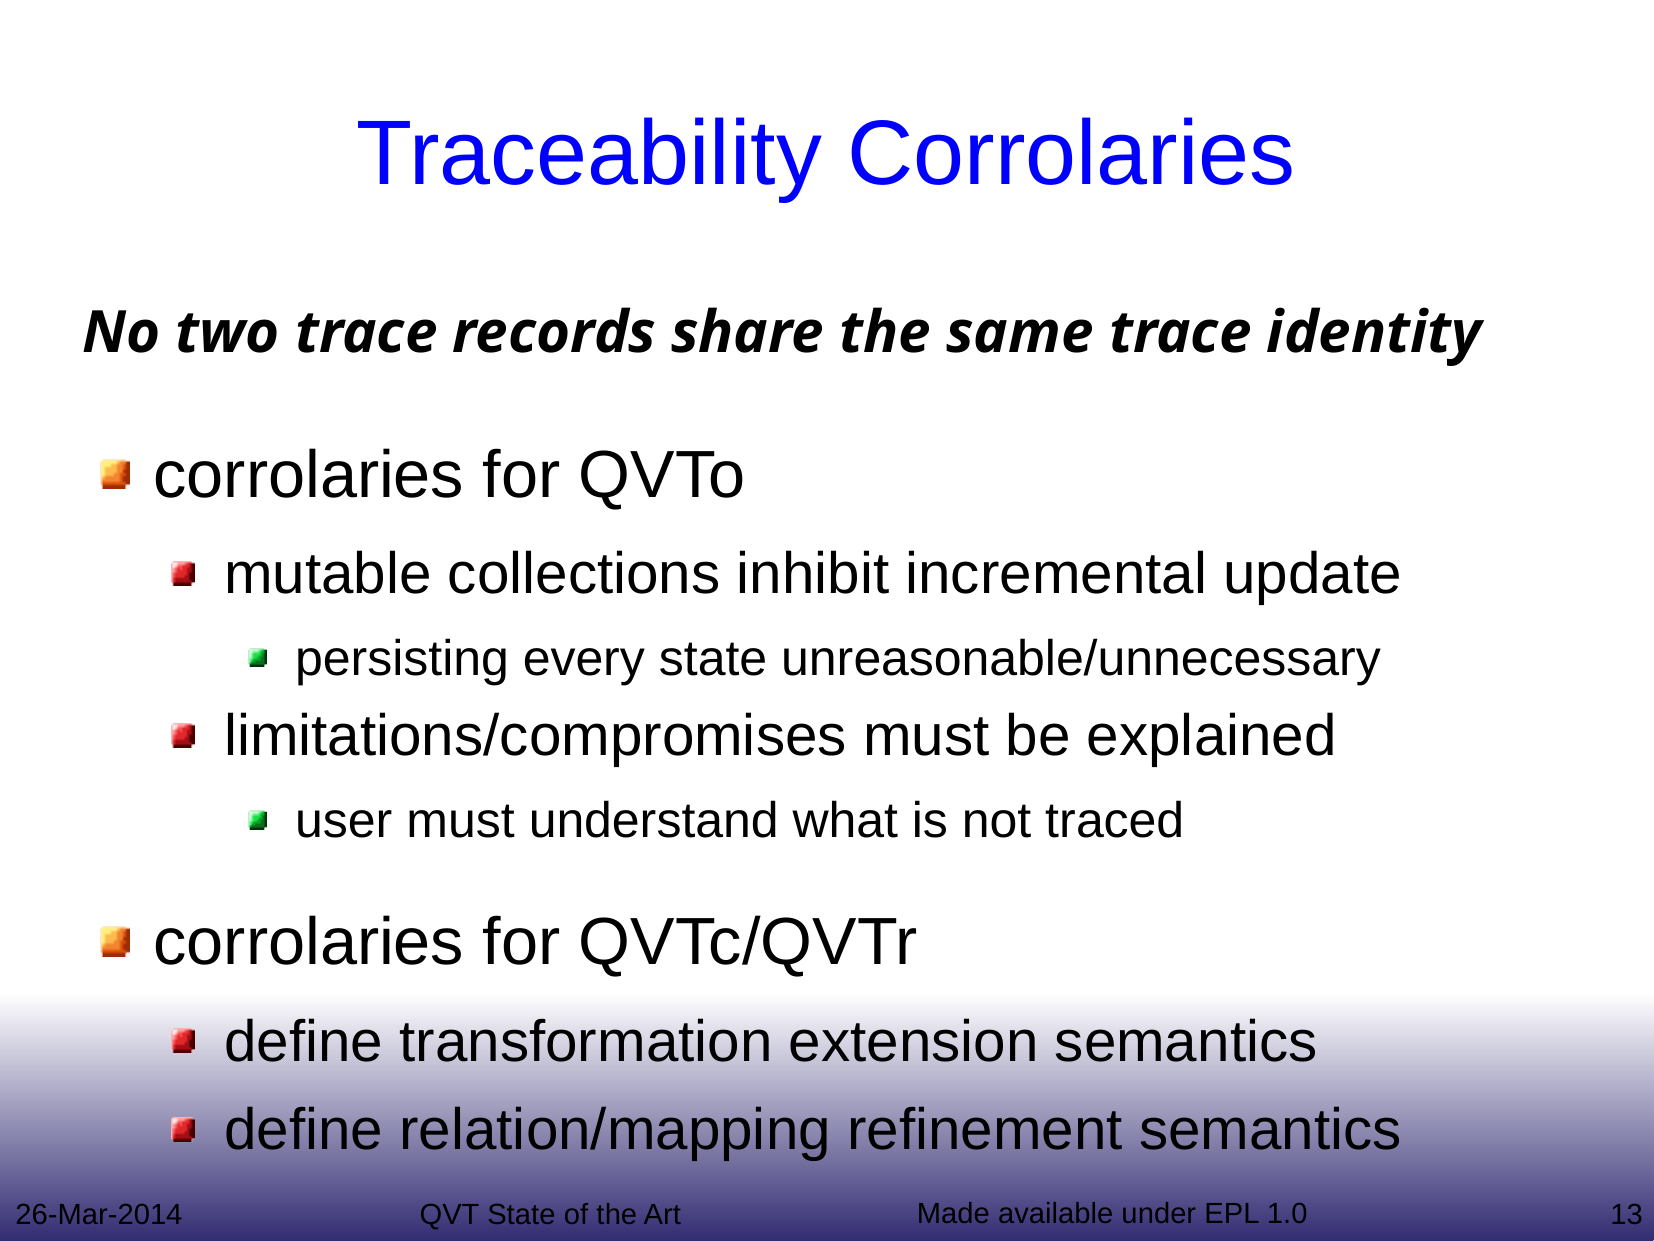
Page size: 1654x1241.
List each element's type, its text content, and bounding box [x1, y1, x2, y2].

list No two trace records share the same trace identity corrolaries for QVTo mutable collections inhibit incremental update persisting every state unreasonable/unnecessary limitations/compromises must be explained user must understand what is not traced corrolaries for QVTc/QVTr define transformation extension semantics define relation/mapping refinement semantics [82, 290, 1571, 1160]
title Traceability Corrolaries [82, 49, 1571, 257]
